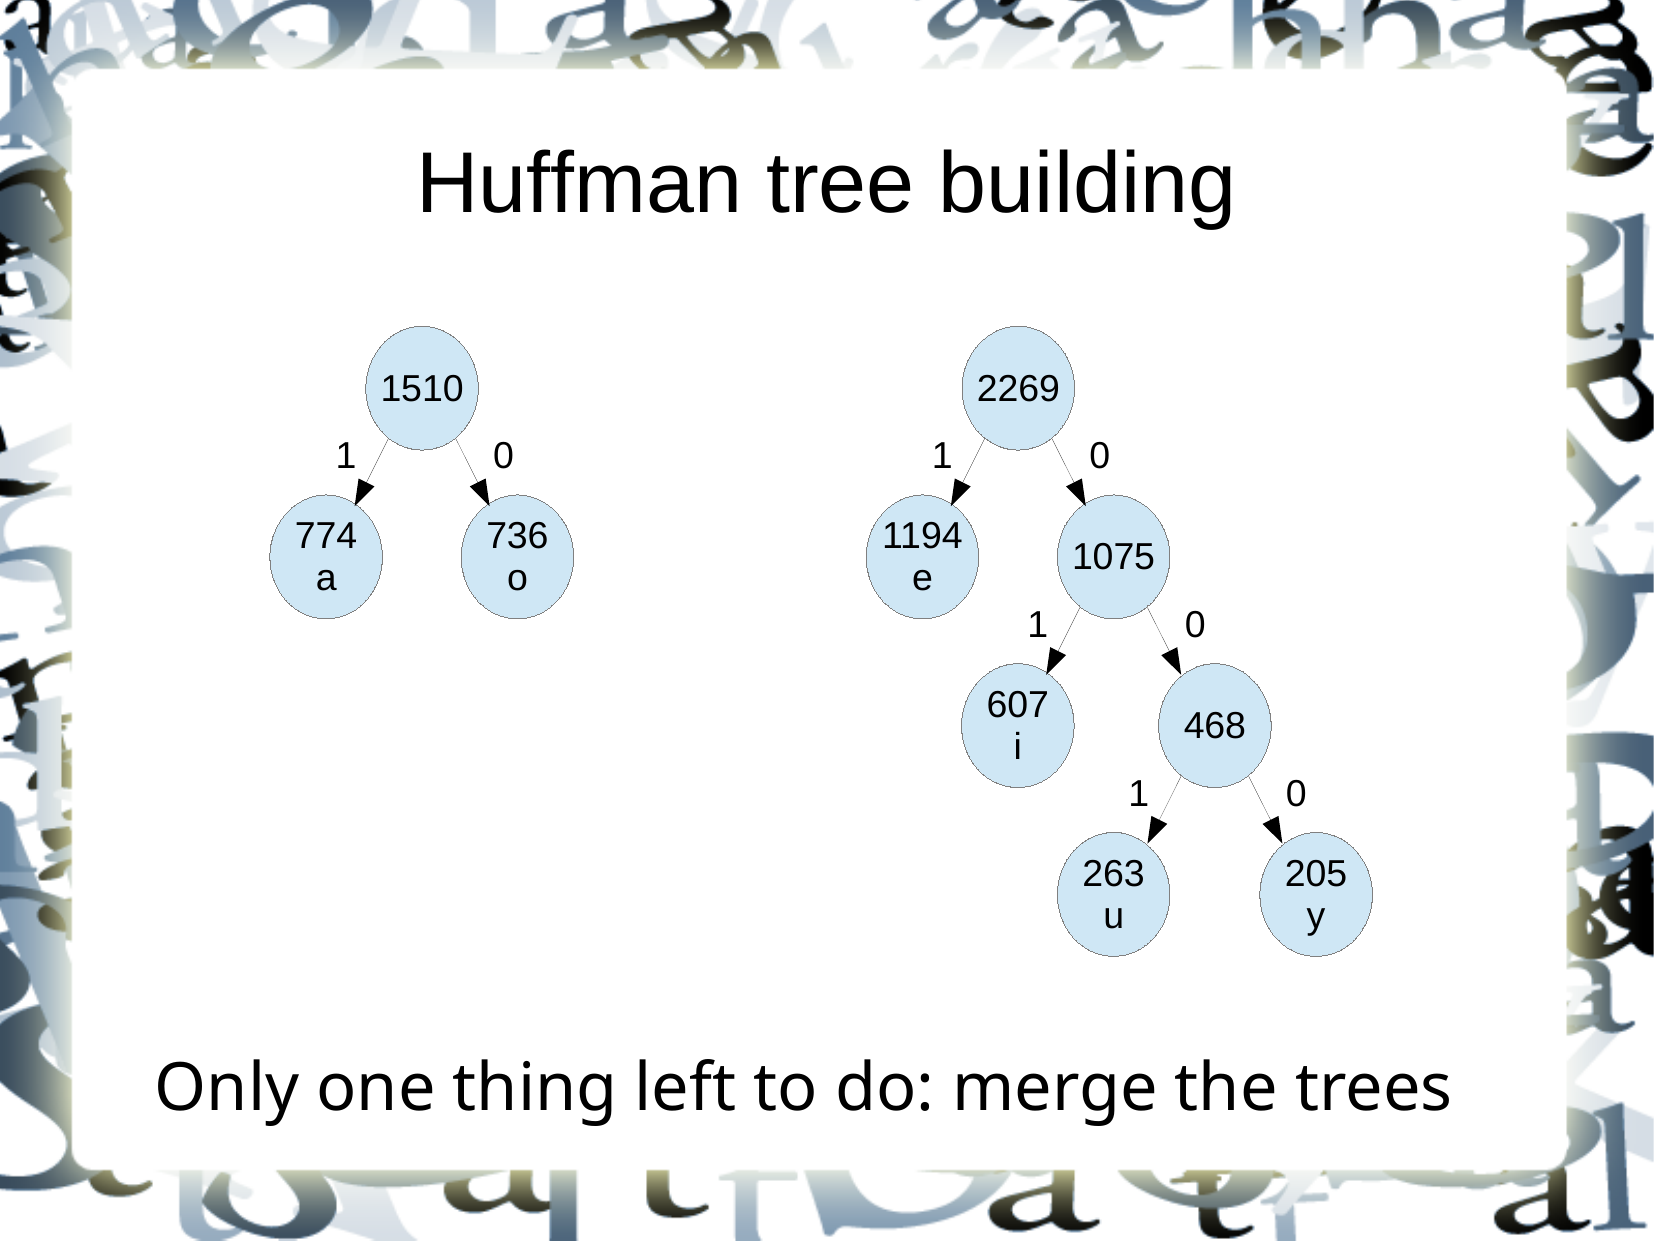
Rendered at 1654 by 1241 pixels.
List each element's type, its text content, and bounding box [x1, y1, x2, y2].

text_box 263 u [1057, 832, 1170, 957]
title Huffman tree building [82, 78, 1571, 287]
text_box 468 [1158, 663, 1272, 788]
text_box 205 y [1259, 832, 1373, 957]
text_box 774 a [269, 494, 383, 619]
text_box 0 [1271, 764, 1322, 822]
text_box 0 [1074, 427, 1125, 485]
text_box 1194 e [866, 494, 979, 619]
text_box 736 o [461, 494, 574, 619]
text_box 1 [320, 427, 372, 485]
picture [0, 0, 1654, 1241]
text_box 2269 [962, 326, 1075, 451]
text_box 1510 [365, 326, 479, 451]
text_box 0 [478, 427, 529, 485]
text_box 1 [1012, 596, 1063, 654]
text_box 1075 [1057, 494, 1170, 619]
text_box Only one thing left to do: merge the trees [139, 1031, 1519, 1126]
text_box 607 i [961, 663, 1075, 788]
text_box 1 [917, 427, 968, 485]
text_box 0 [1169, 596, 1221, 654]
text_box 1 [1113, 764, 1165, 822]
